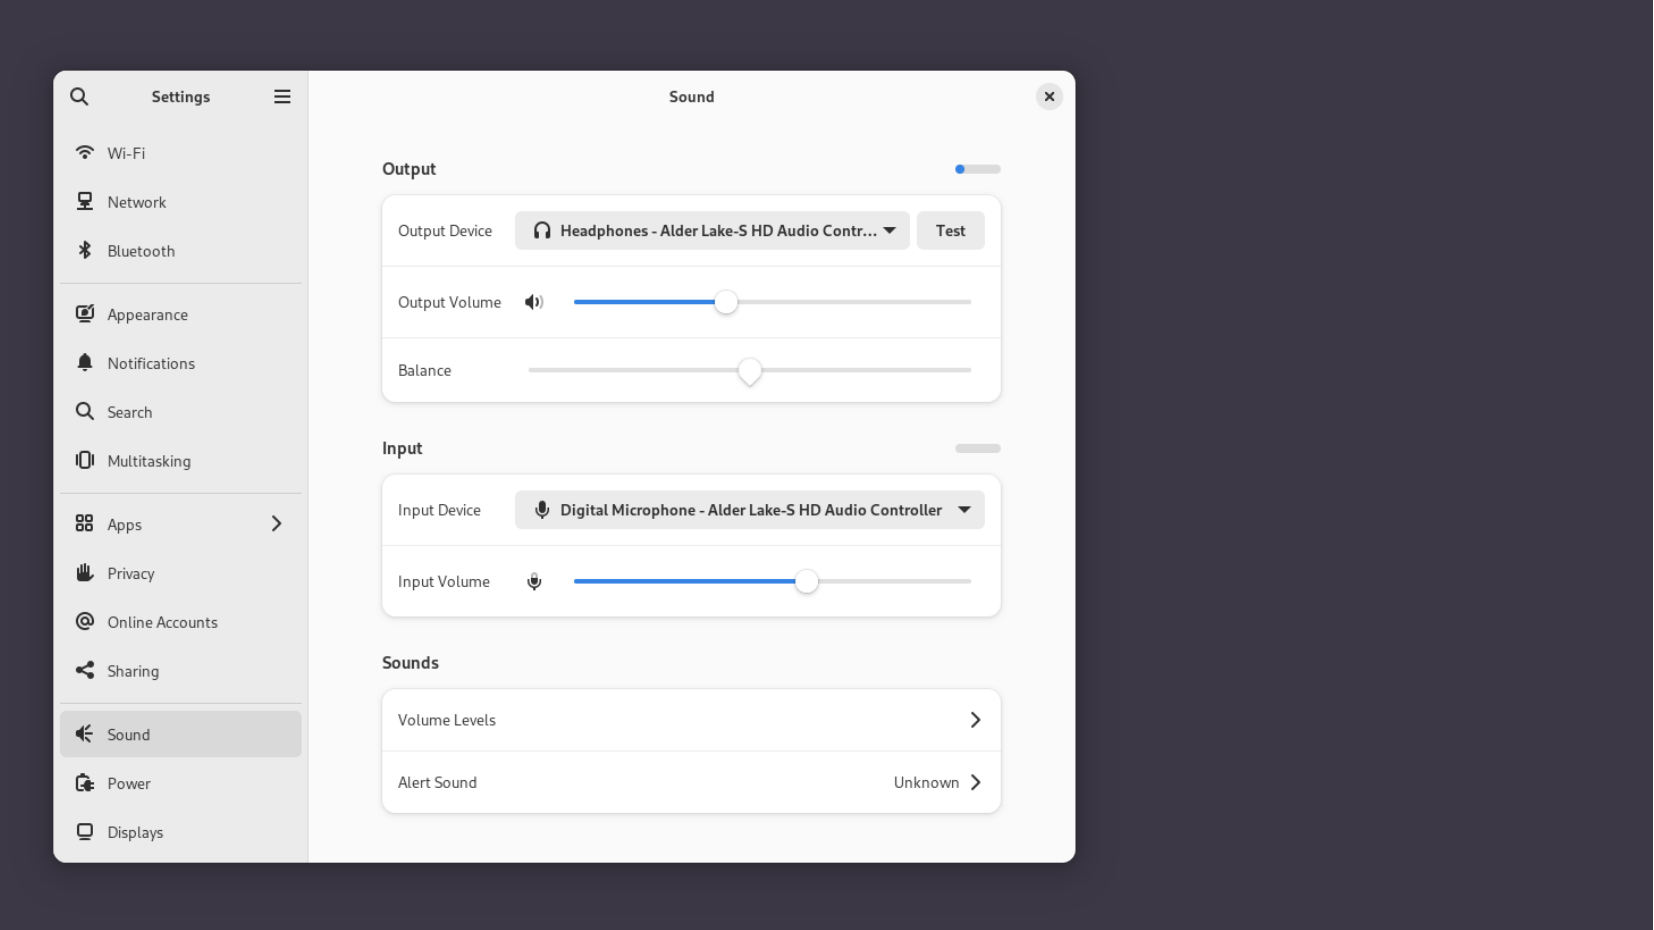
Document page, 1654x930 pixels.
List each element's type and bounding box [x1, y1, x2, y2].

picture [0, 8, 1145, 930]
